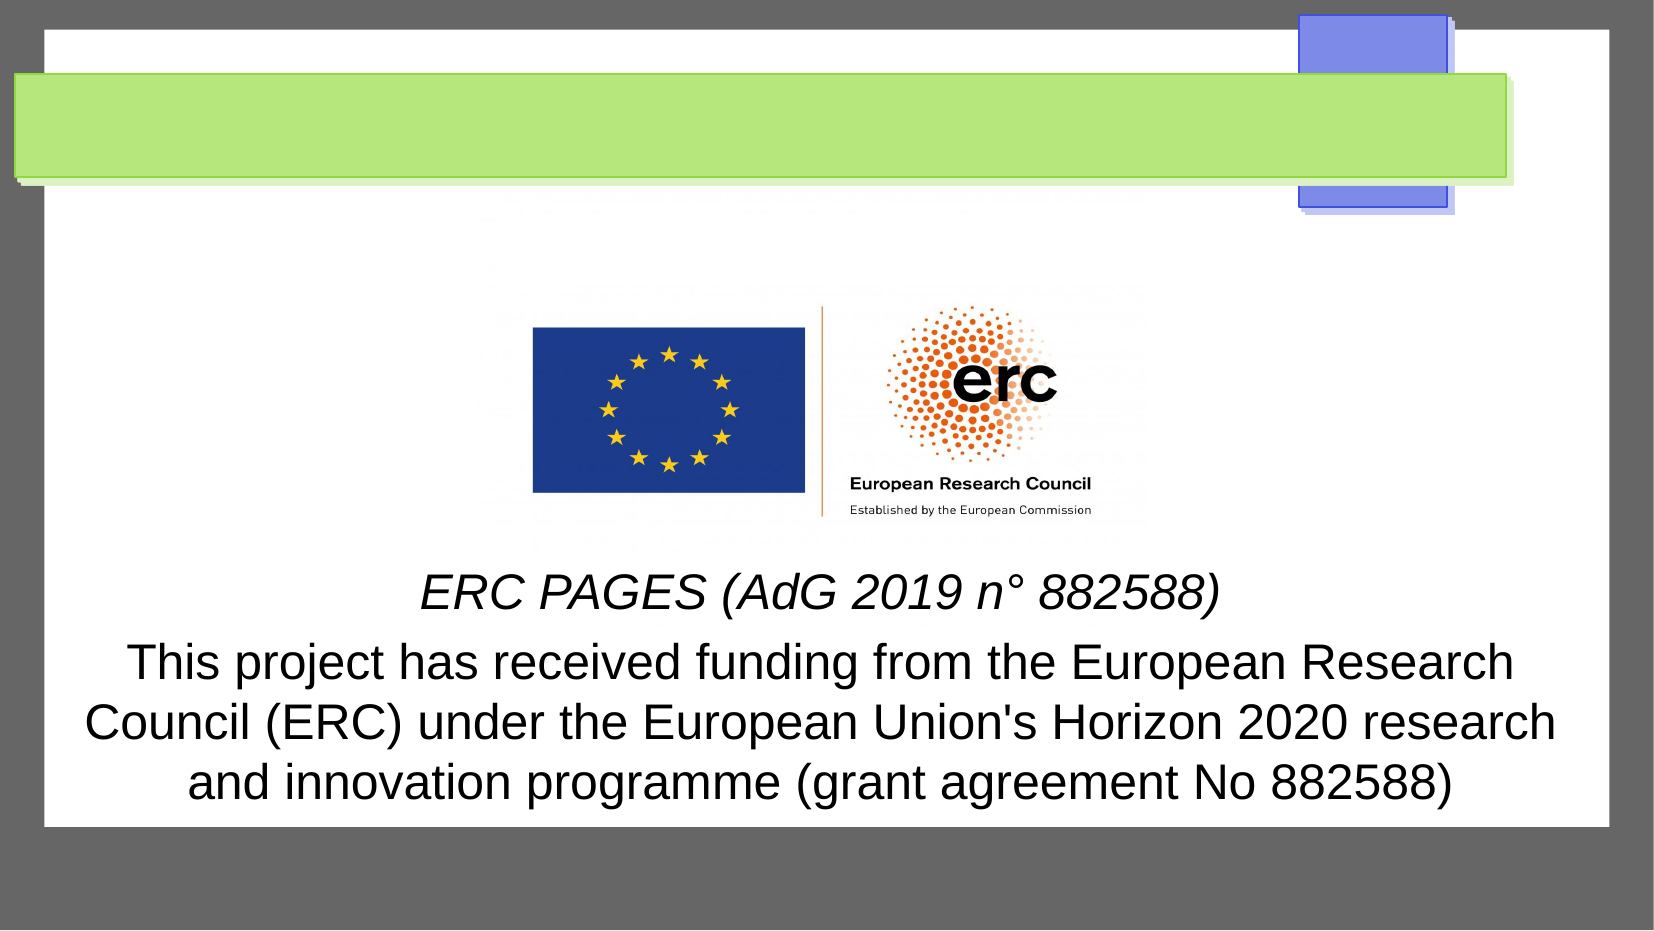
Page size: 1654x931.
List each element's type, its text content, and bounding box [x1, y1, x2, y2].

text_box ERC PAGES (AdG 2019 n° 882588) This project has received funding from the European Research Council (ERC) under the European Union's Horizon 2020 research and innovation programme (grant agreement No 882588) [53, 544, 1589, 811]
picture [475, 194, 1148, 544]
